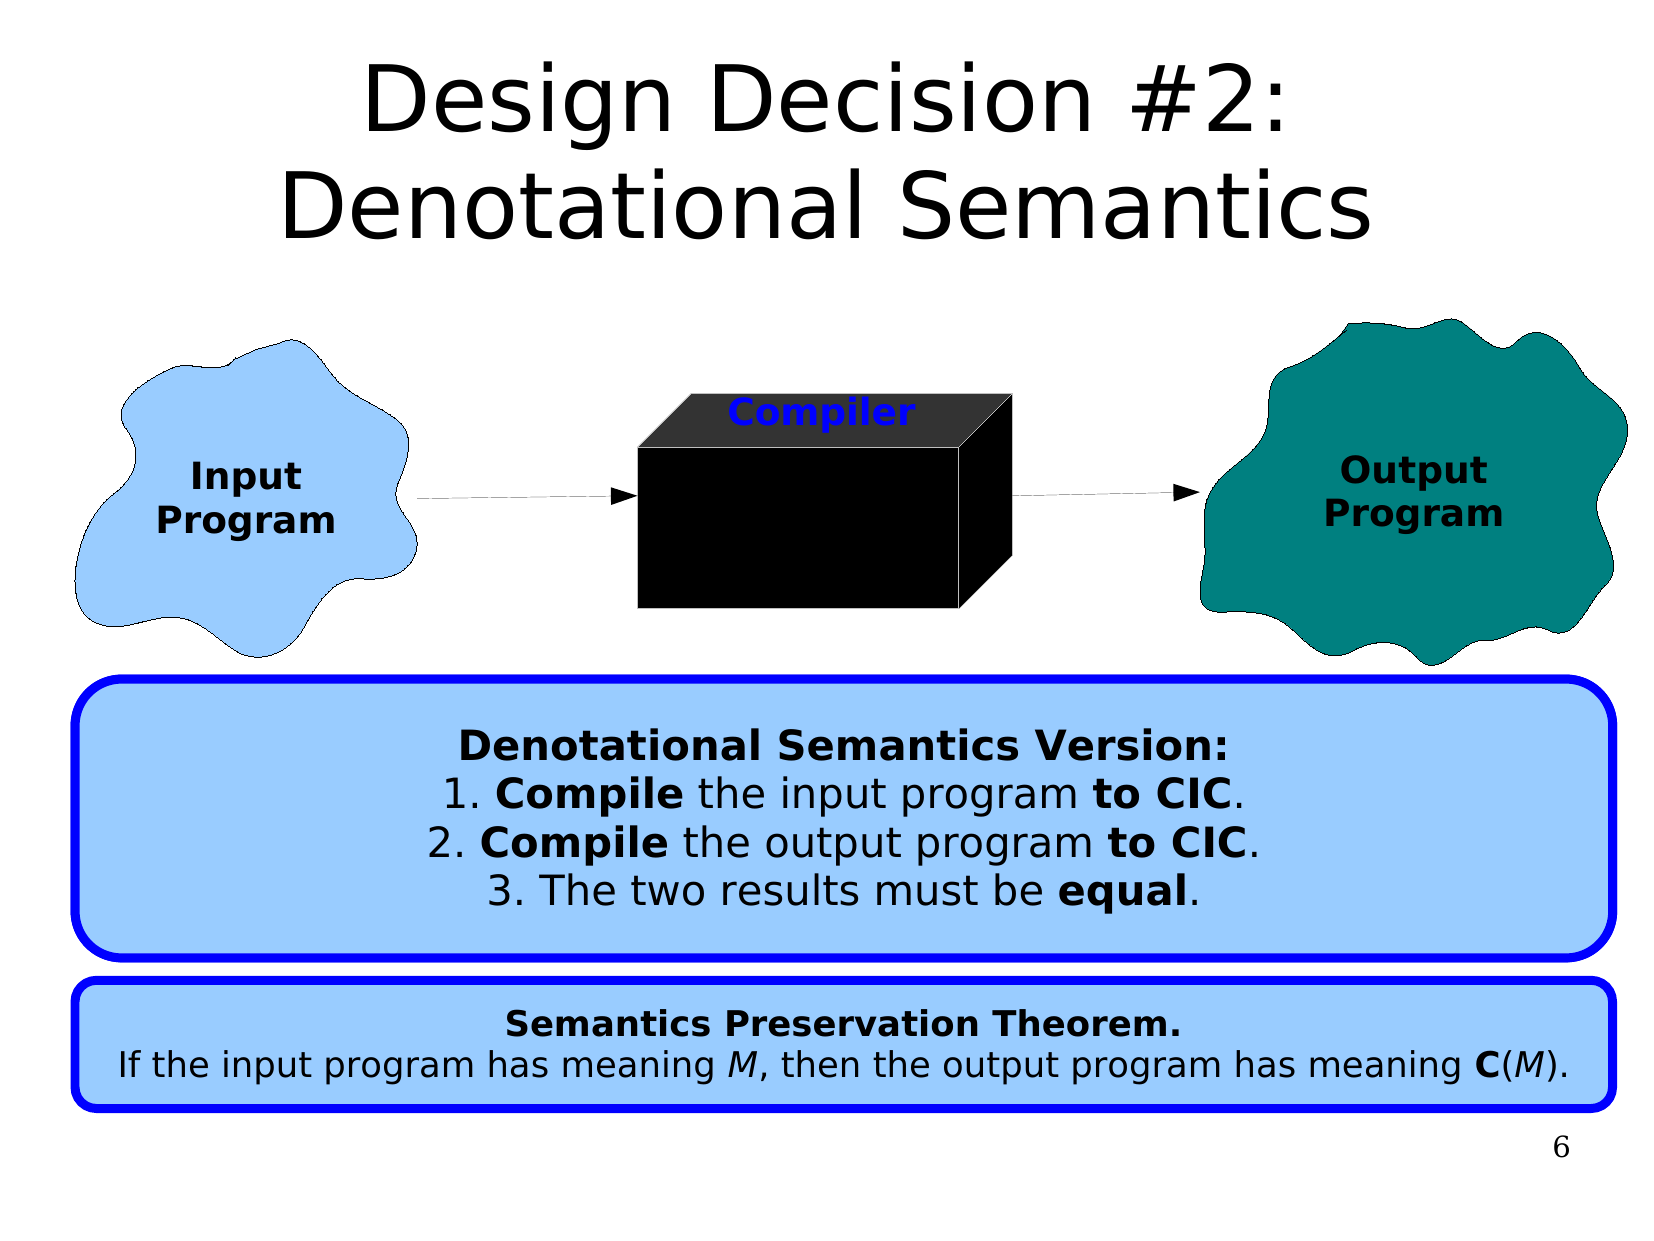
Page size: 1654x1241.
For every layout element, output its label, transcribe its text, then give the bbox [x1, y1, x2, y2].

text_box Semantics Preservation Theorem. If the input program has meaning M, then the output program has meaning C(M). [75, 980, 1613, 1109]
text_box Input Program [74, 339, 418, 658]
title Design Decision #2: Denotational Semantics [82, 45, 1571, 261]
text_box Output Program [1200, 318, 1628, 666]
text_box Compiler [712, 383, 938, 467]
text_box [637, 393, 1013, 609]
text_box Denotational Semantics Version: 1. Compile the input program to CIC. 2. Compile the output program to CIC. 3. The two results must be equal. [75, 679, 1613, 958]
